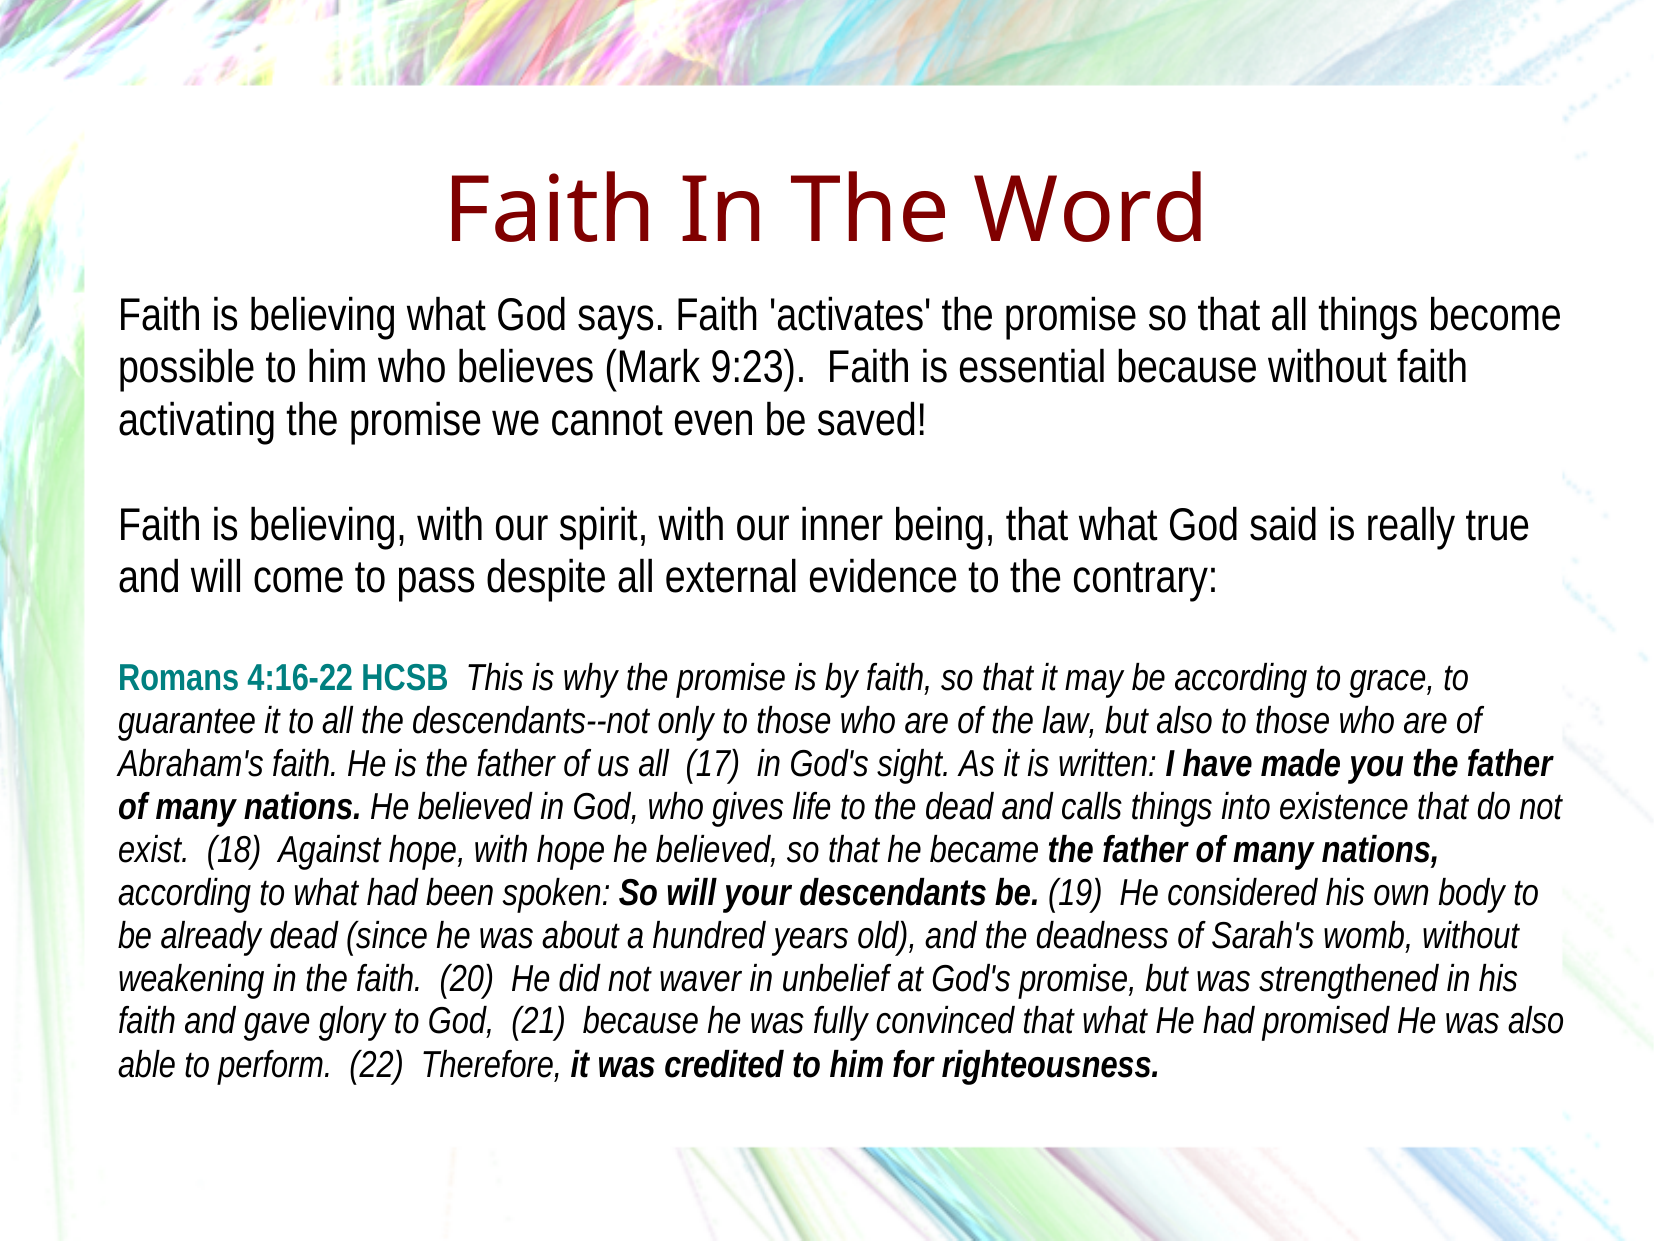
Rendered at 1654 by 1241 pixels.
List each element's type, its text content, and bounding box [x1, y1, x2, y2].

subtitle Faith is believing what God says. Faith 'activates' the promise so that all things become possible to him who believes (Mark 9:23). Faith is essential because without faith activating the promise we cannot even be saved! Faith is believing, with our spirit, with our inner being, that what God said is really true and will come to pass despite all external evidence to the contrary: Romans 4:16-22 HCSB This is why the promise is by faith, so that it may be according to grace, to guarantee it to all the descendants--not only to those who are of the law, but also to those who are of Abraham's faith. He is the father of us all (17) in God's sight. As it is written: I have made you the father of many nations. He believed in God, who gives life to the dead and calls things into existence that do not exist. (18) Against hope, with hope he believed, so that he became the father of many nations, according to what had been spoken: So will your descendants be. (19) He considered his own body to be already dead (since he was about a hundred years old), and the deadness of Sarah's womb, without weakening in the faith. (20) He did not waver in unbelief at God's promise, but was strengthened in his faith and gave glory to God, (21) because he was fully convinced that what He had promised He was also able to perform. (22) Therefore, it was credited to him for righteousness. [118, 288, 1571, 1137]
title Faith In The Word [82, 109, 1571, 303]
picture [0, 0, 1654, 1241]
